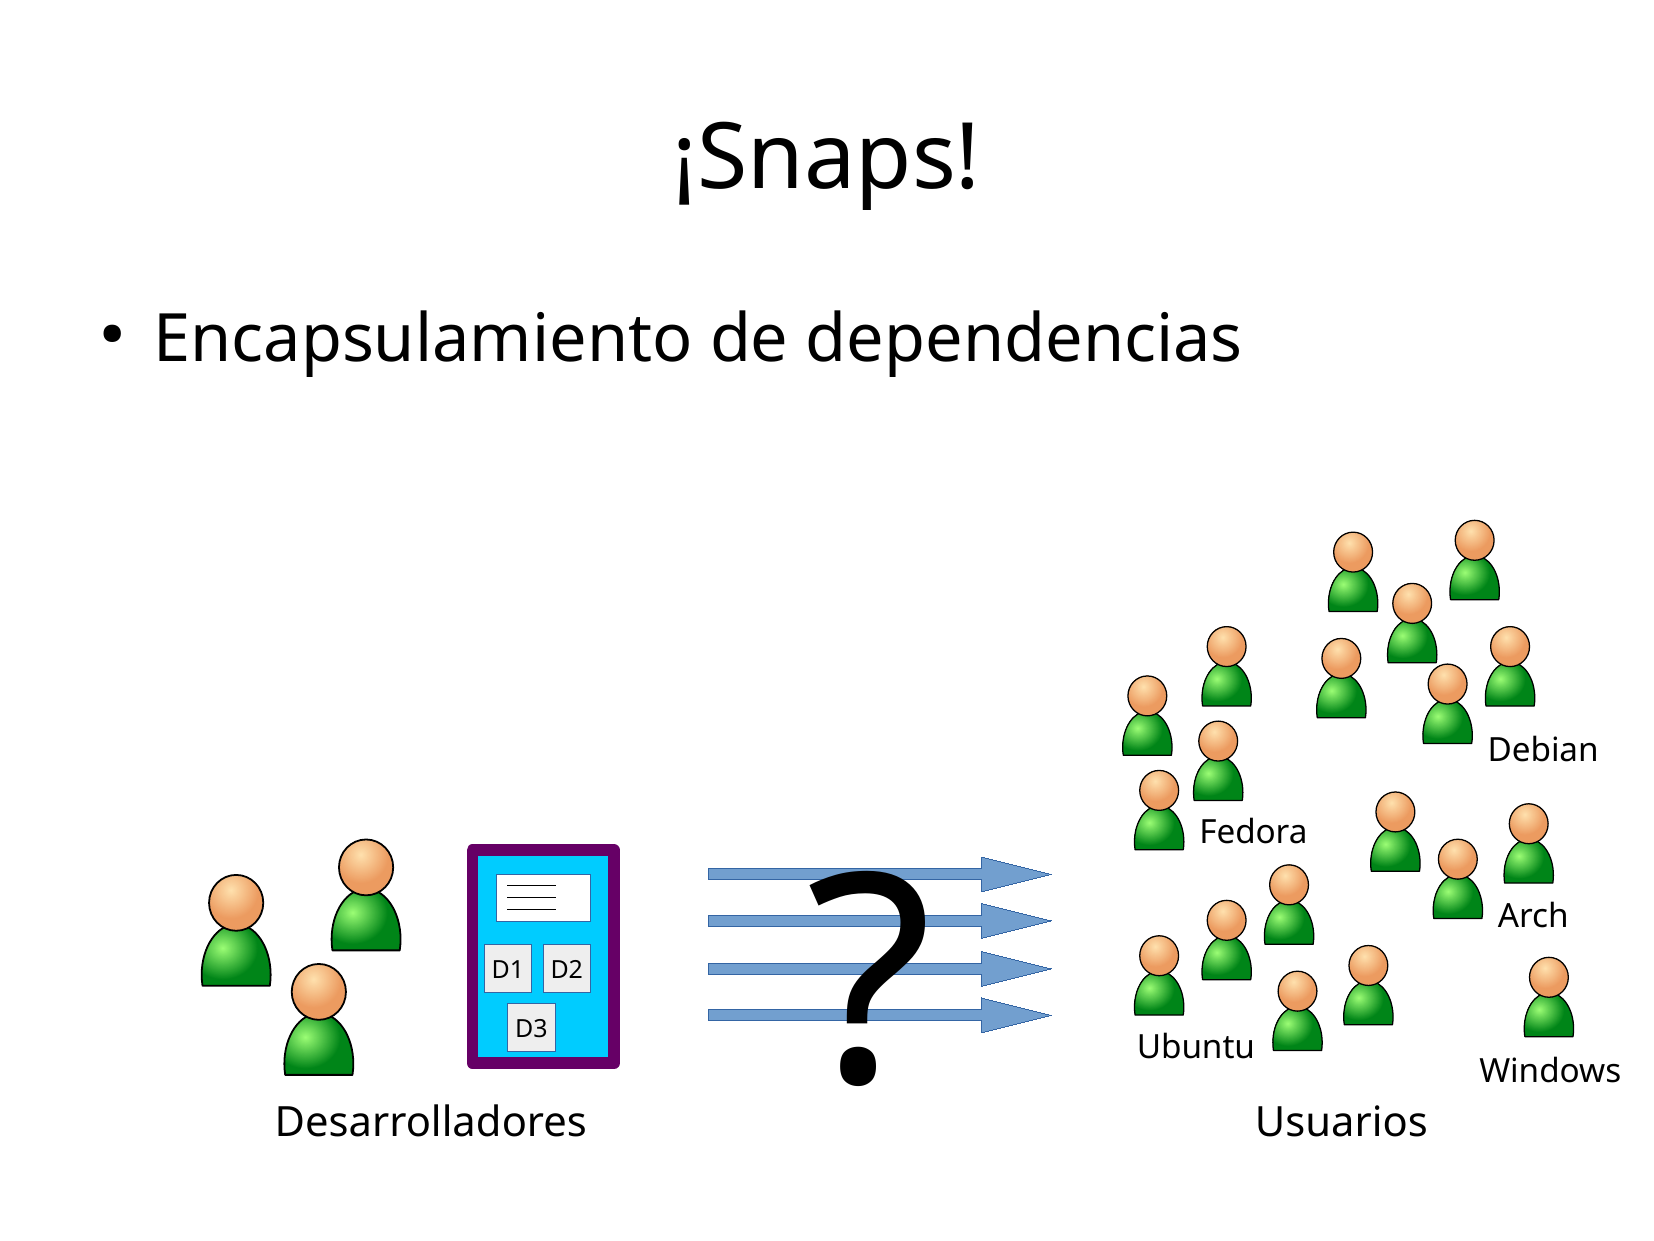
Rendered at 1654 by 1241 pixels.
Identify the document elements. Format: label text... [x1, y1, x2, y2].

text_box [957, 951, 1052, 987]
text_box [708, 868, 791, 880]
picture [1122, 675, 1173, 756]
picture [200, 874, 272, 987]
text_box D1 [484, 944, 532, 993]
picture [1370, 791, 1421, 872]
picture [1523, 956, 1575, 1038]
text_box Fedora [1184, 801, 1339, 891]
list Encapsulamiento de dependencias [82, 290, 1489, 697]
picture [1327, 531, 1379, 613]
text_box Debian [1472, 718, 1639, 780]
text_box Ubuntu [1122, 1015, 1276, 1106]
text_box [472, 850, 615, 1063]
picture [1201, 625, 1252, 707]
picture [1272, 970, 1323, 1052]
picture [1201, 899, 1252, 981]
picture [1449, 519, 1501, 601]
text_box [708, 915, 791, 927]
picture [1343, 944, 1394, 1026]
text_box Desarrolladores [259, 1083, 615, 1146]
text_box D3 [507, 1003, 556, 1052]
text_box ? [791, 762, 957, 1105]
picture [1133, 769, 1185, 851]
title ¡Snaps! [82, 49, 1571, 257]
text_box [957, 903, 1052, 939]
picture [1316, 637, 1367, 719]
text_box [957, 857, 1052, 892]
picture [1263, 891, 1315, 945]
picture [1386, 582, 1473, 745]
text_box [957, 997, 1052, 1033]
text_box D2 [543, 944, 591, 993]
picture [1432, 838, 1484, 920]
picture [283, 963, 355, 1076]
text_box Arch [1483, 884, 1614, 945]
text_box [708, 1009, 791, 1021]
picture [330, 838, 402, 952]
text_box Windows [1464, 1039, 1642, 1129]
text_box [708, 963, 791, 975]
picture [1484, 625, 1536, 707]
picture [1133, 935, 1185, 1015]
picture [1503, 803, 1555, 884]
text_box Usuarios [1240, 1083, 1595, 1146]
picture [1192, 720, 1244, 801]
